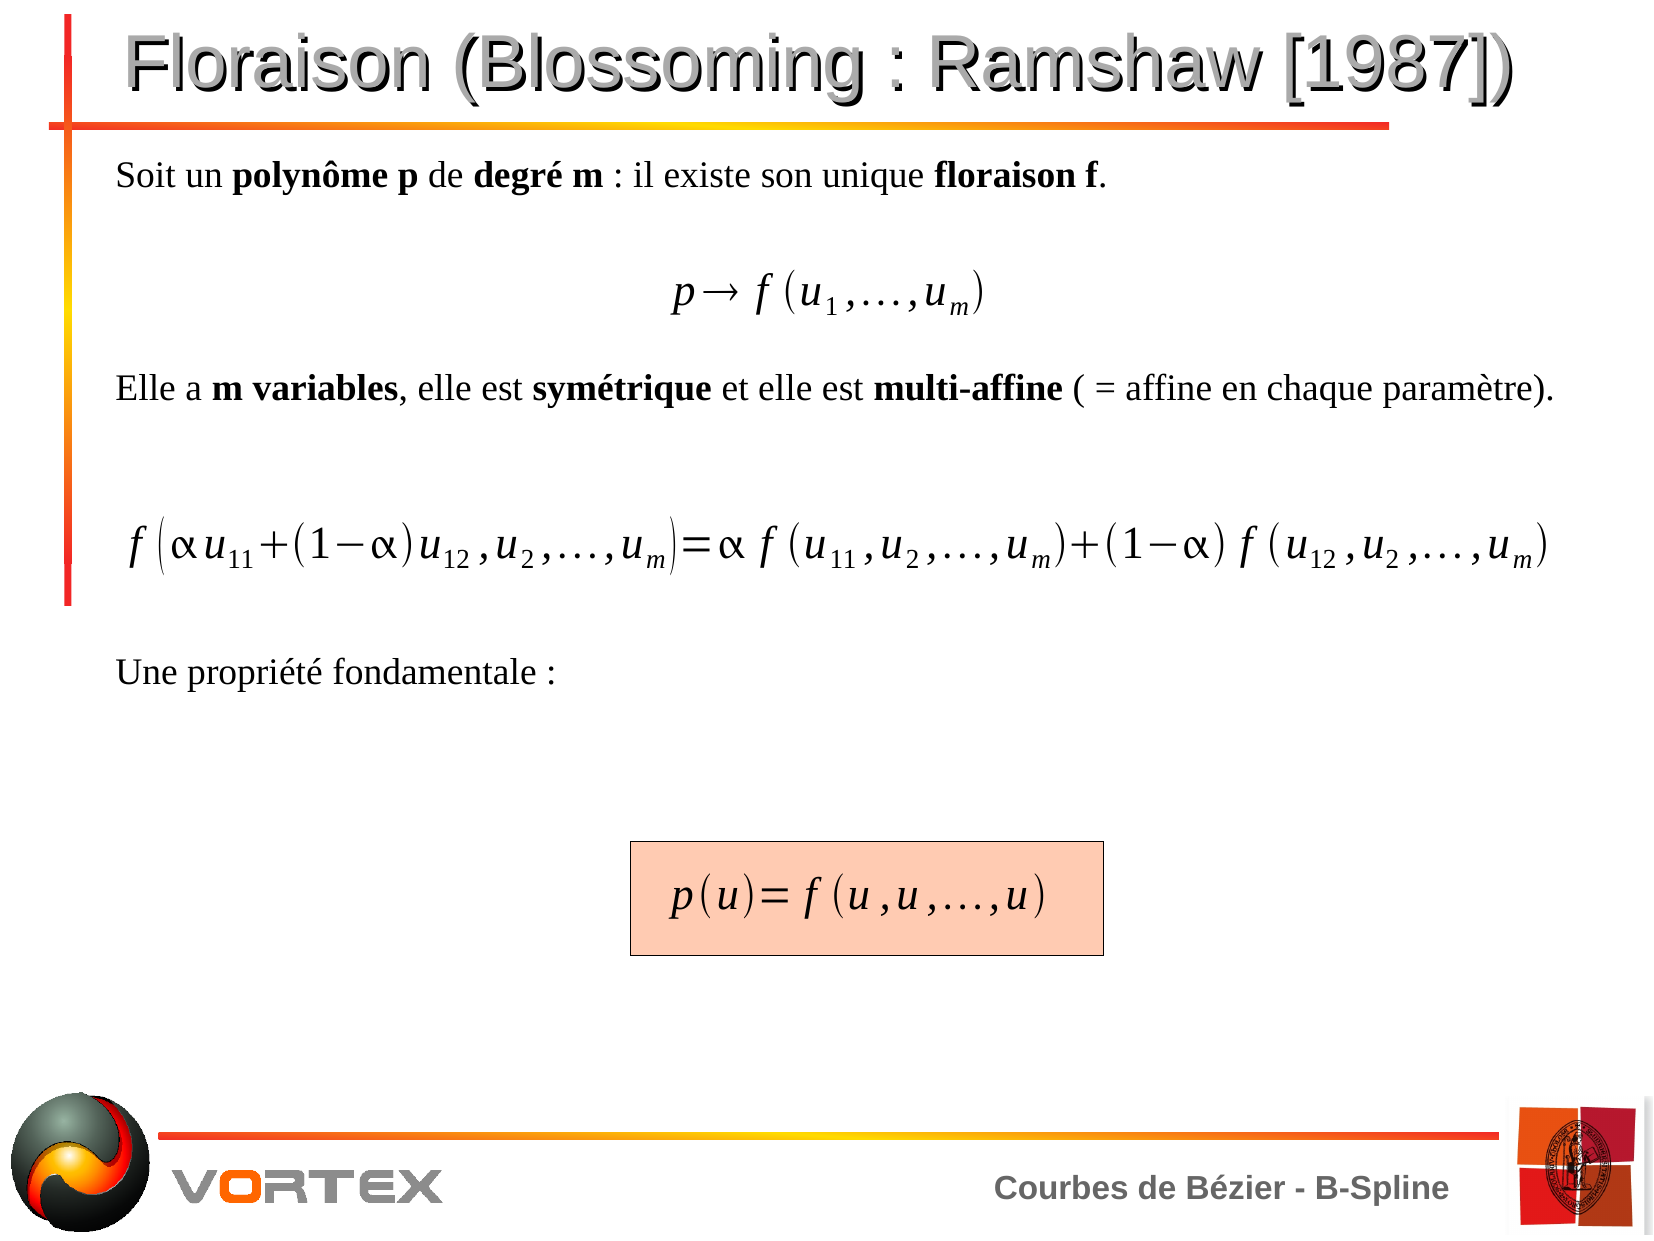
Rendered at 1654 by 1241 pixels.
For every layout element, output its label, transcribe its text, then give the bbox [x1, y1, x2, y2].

picture [1505, 1096, 1653, 1235]
chart [659, 264, 992, 322]
title Floraison (Blossoming : Ramshaw [1987]) [82, 4, 1556, 120]
picture [11, 1092, 443, 1232]
chart [657, 867, 1053, 921]
chart [112, 513, 1555, 578]
list Soit un polynôme p de degré m : il existe son unique floraison f. Elle a m variables, elle est symétrique et elle est multi-affine ( = affine en chaque paramètre). Une propriété fondamentale : [97, 153, 1571, 1109]
